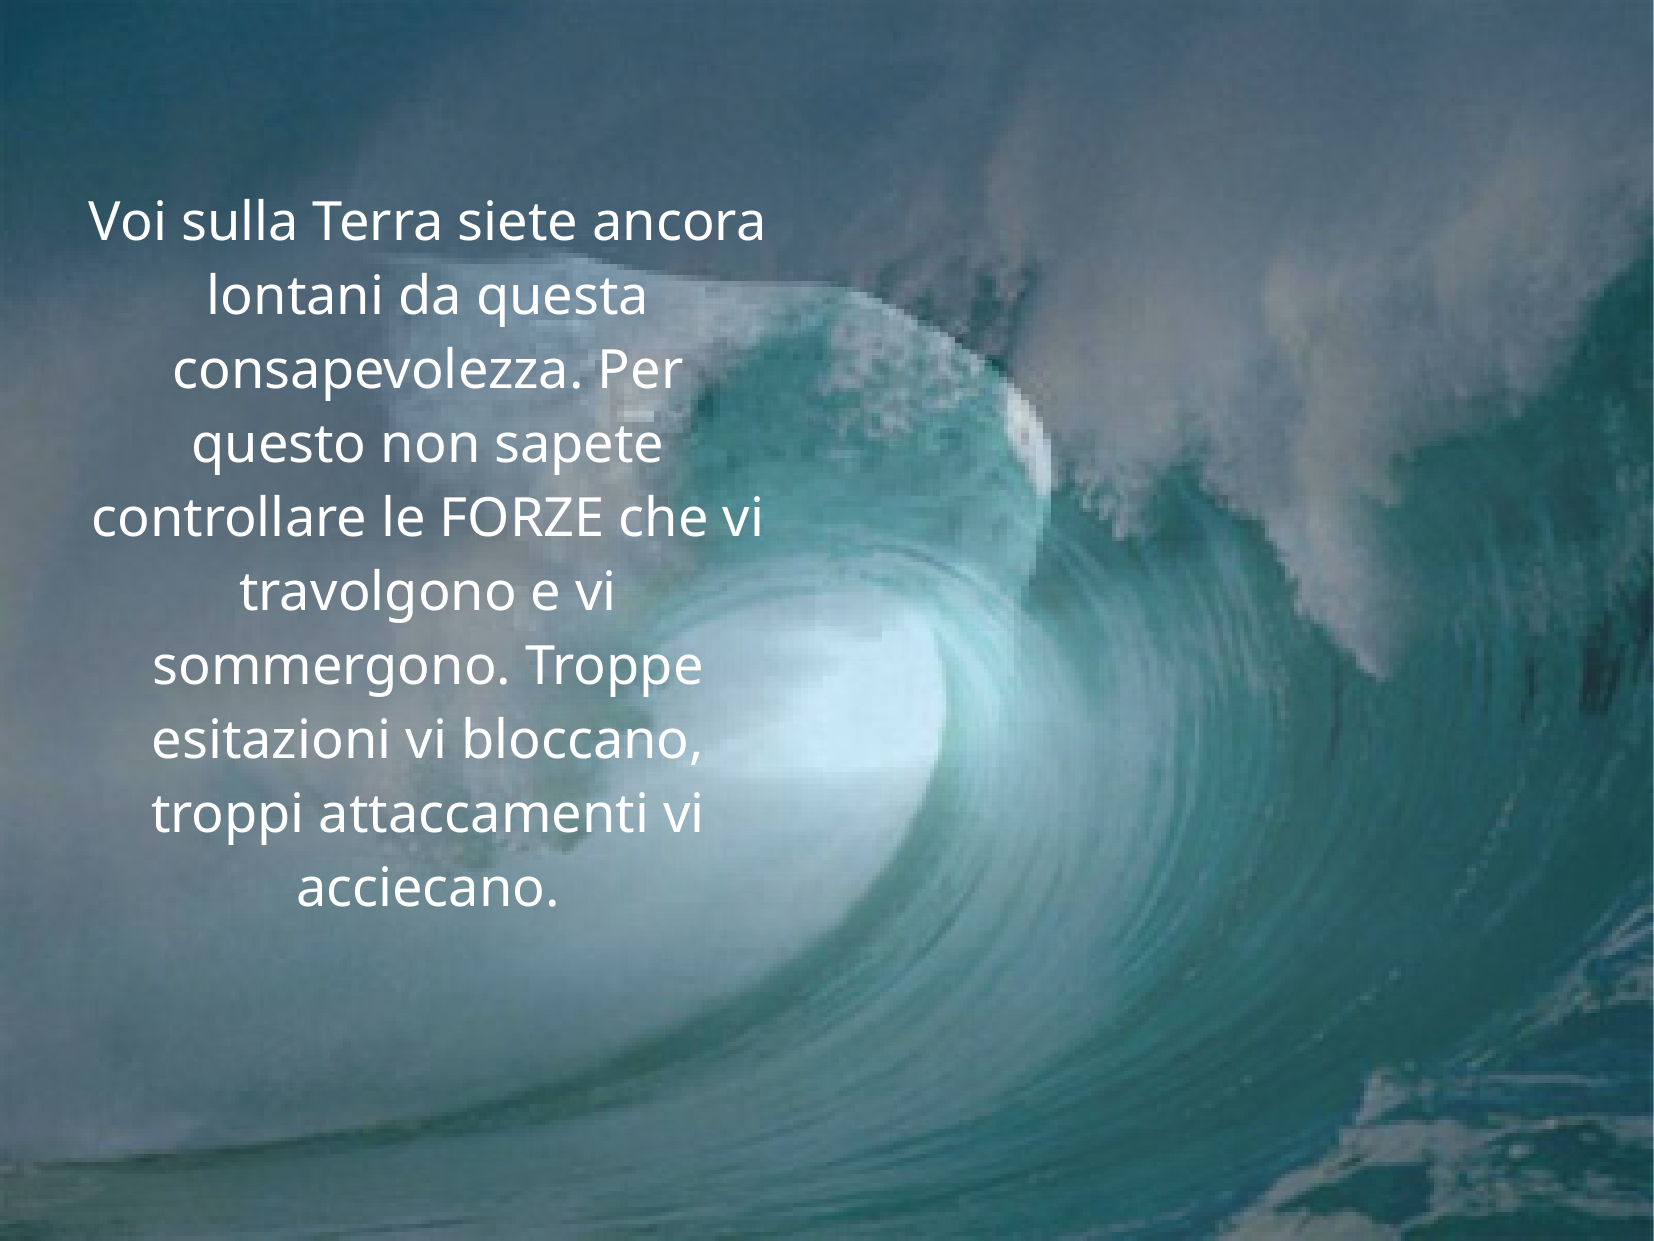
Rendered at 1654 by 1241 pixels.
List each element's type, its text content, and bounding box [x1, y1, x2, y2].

title Voi sulla Terra siete ancora lontani da questa consapevolezza. Per questo non sapete controllare le FORZE che vi travolgono e vi sommergono. Troppe esitazioni vi bloccano, troppi attaccamenti vi acciecano. [88, 201, 768, 904]
picture [0, 0, 1654, 1241]
